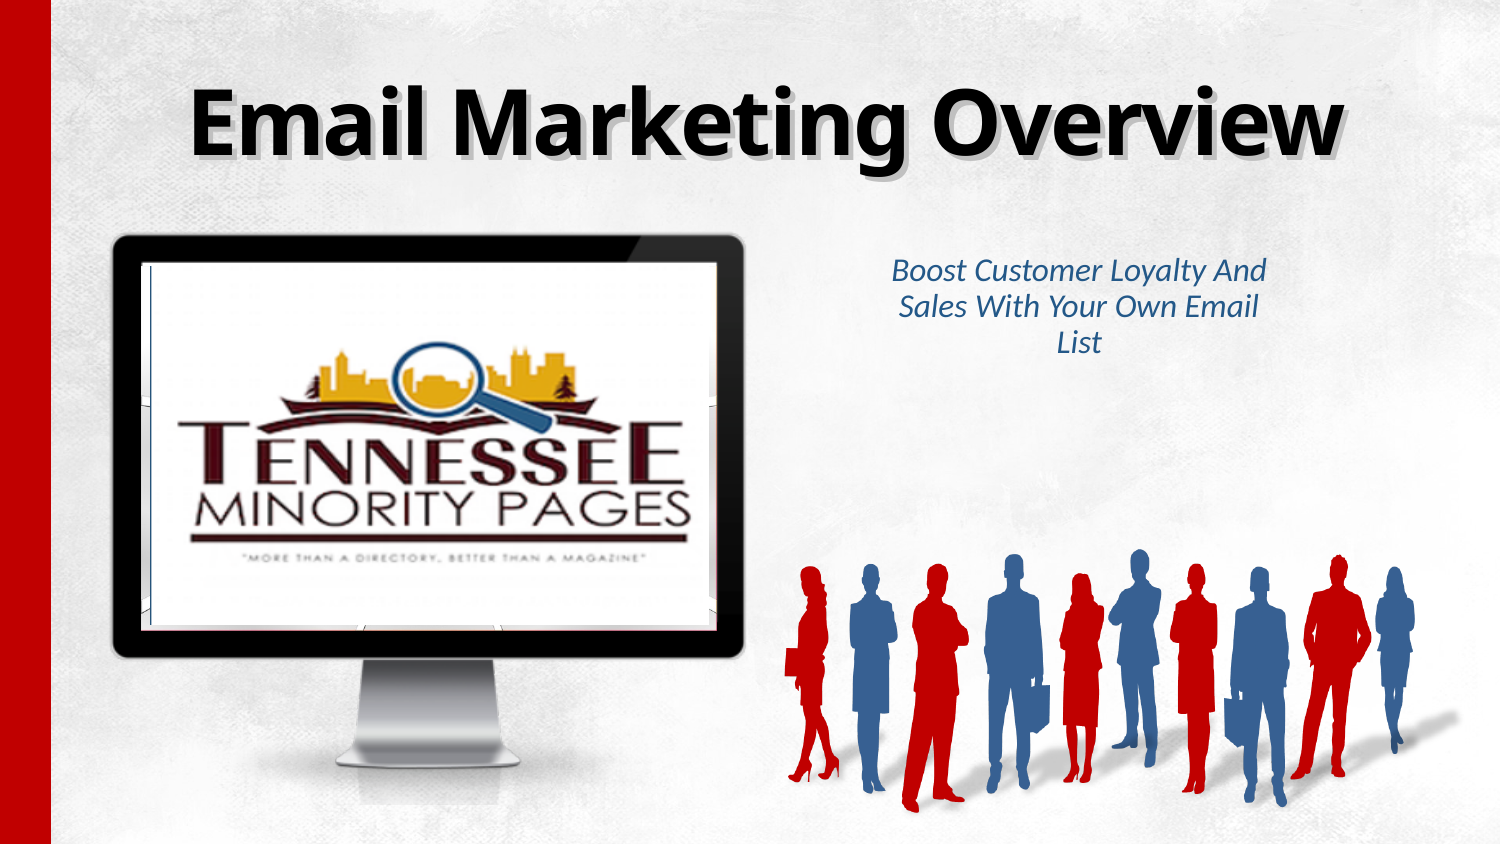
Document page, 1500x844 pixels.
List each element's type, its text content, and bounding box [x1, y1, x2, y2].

text_box [0, 0, 51, 844]
text_box Boost Customer Loyalty And Sales With Your Own Email List [862, 245, 1297, 549]
text_box Email Marketing Overview [69, 61, 1463, 178]
picture [94, 196, 764, 805]
picture [781, 549, 1469, 822]
